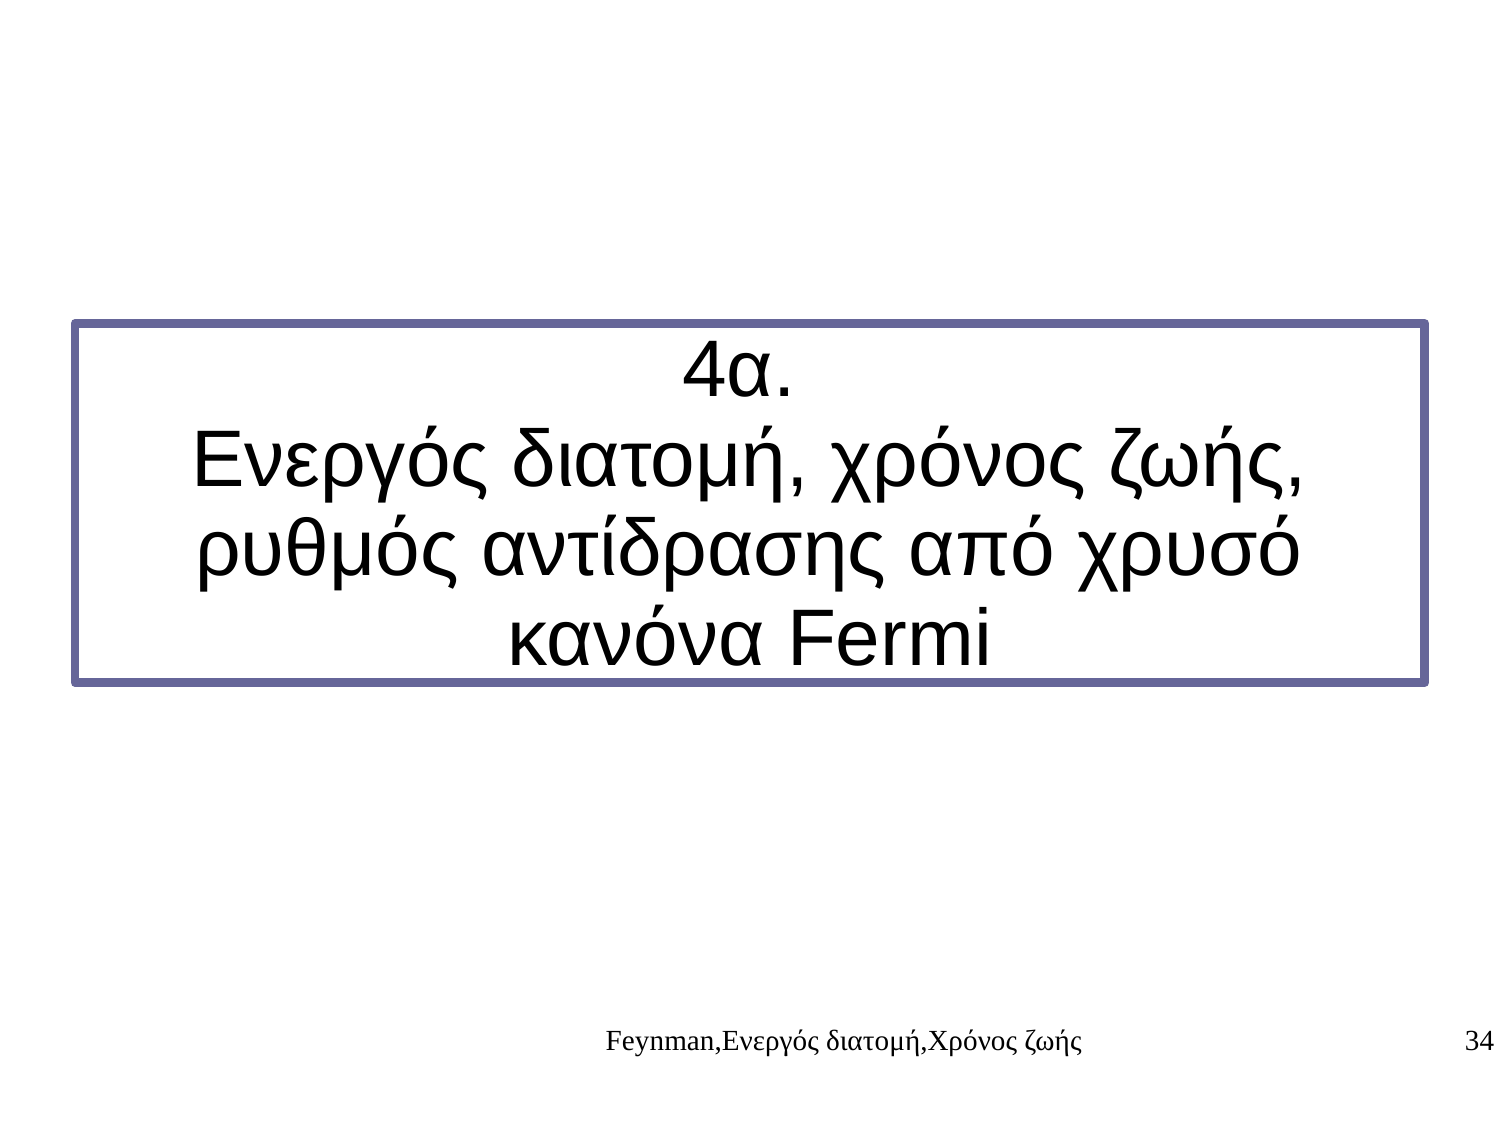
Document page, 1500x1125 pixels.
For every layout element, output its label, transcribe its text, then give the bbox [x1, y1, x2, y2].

title 4α. Ενεργός διατομή, χρόνος ζωής, ρυθμός αντίδρασης από χρυσό κανόνα Fermi [75, 323, 1425, 683]
